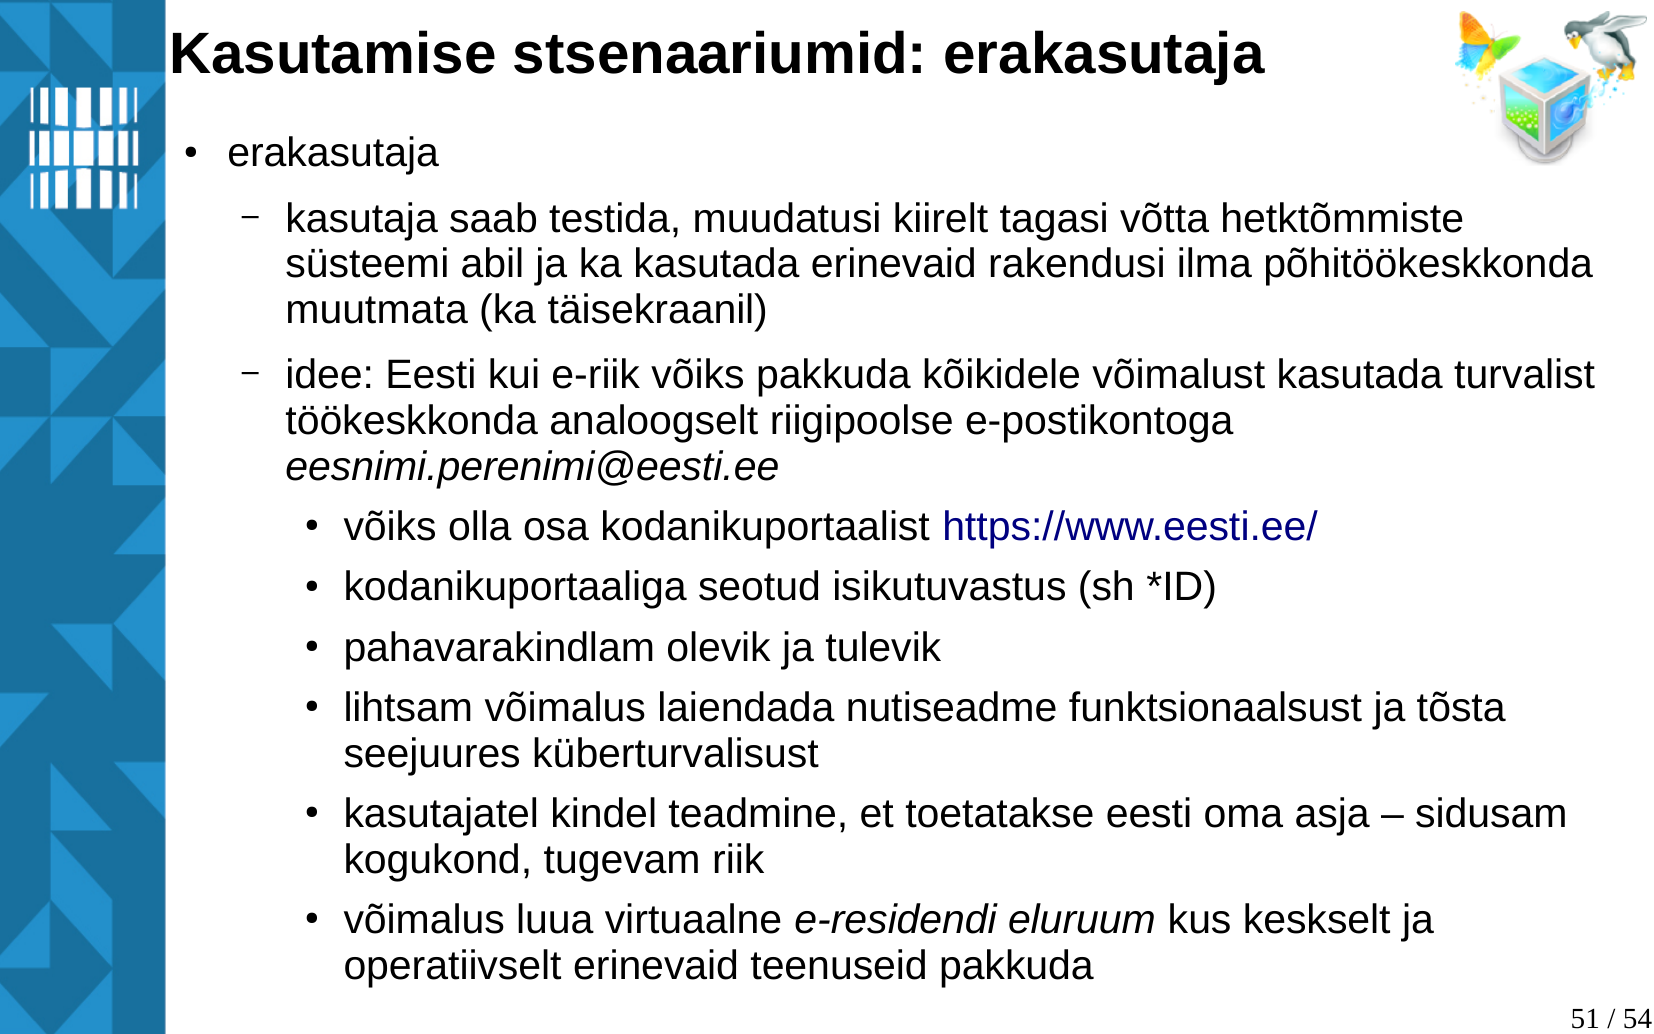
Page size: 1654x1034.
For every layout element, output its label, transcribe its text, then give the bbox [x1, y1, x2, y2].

title Kasutamise stsenaariumid: erakasutaja [169, 11, 1452, 95]
picture [1452, 7, 1653, 166]
list erakasutaja kasutaja saab testida, muudatusi kiirelt tagasi võtta hetktõmmiste süsteemi abil ja ka kasutada erinevaid rakendusi ilma põhitöökeskkonda muutmata (ka täisekraanil) idee: Eesti kui e-riik võiks pakkuda kõikidele võimalust kasutada turvalist töökeskkonda analoogselt riigipoolse e-postikontoga eesnimi.perenimi@eesti.ee võiks olla osa kodanikuportaalist https://www.eesti.ee/ kodanikuportaaliga seotud isikutuvastus (sh *ID) pahavarakindlam olevik ja tulevik lihtsam võimalus laiendada nutiseadme funktsionaalsust ja tõsta seejuures küberturvalisust kasutajatel kindel teadmine, et toetatakse eesti oma asja – sidusam kogukond, tugevam riik võimalus luua virtuaalne e-residendi eluruum kus keskselt ja operatiivselt erinevaid teenuseid pakkuda [169, 129, 1630, 997]
